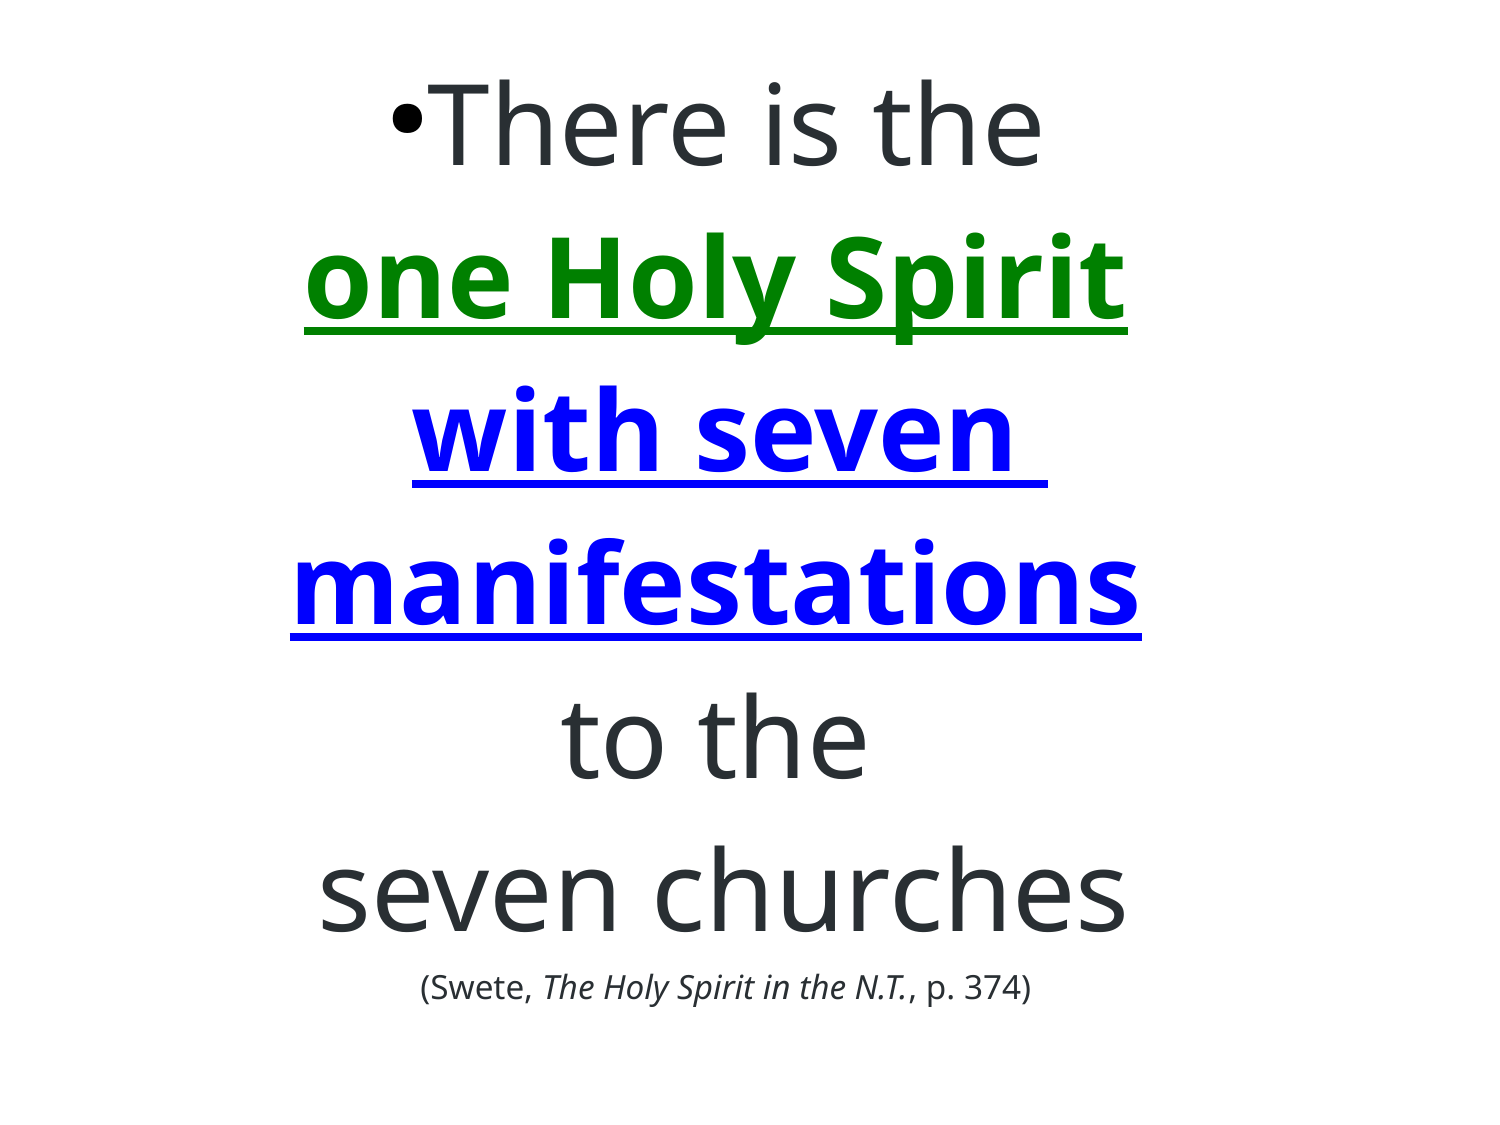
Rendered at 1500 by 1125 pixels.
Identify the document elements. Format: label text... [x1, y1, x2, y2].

text_box There is the one Holy Spirit with seven manifestations to the seven churches (Swete, The Holy Spirit in the N.T., p. 374) [0, 37, 1426, 912]
